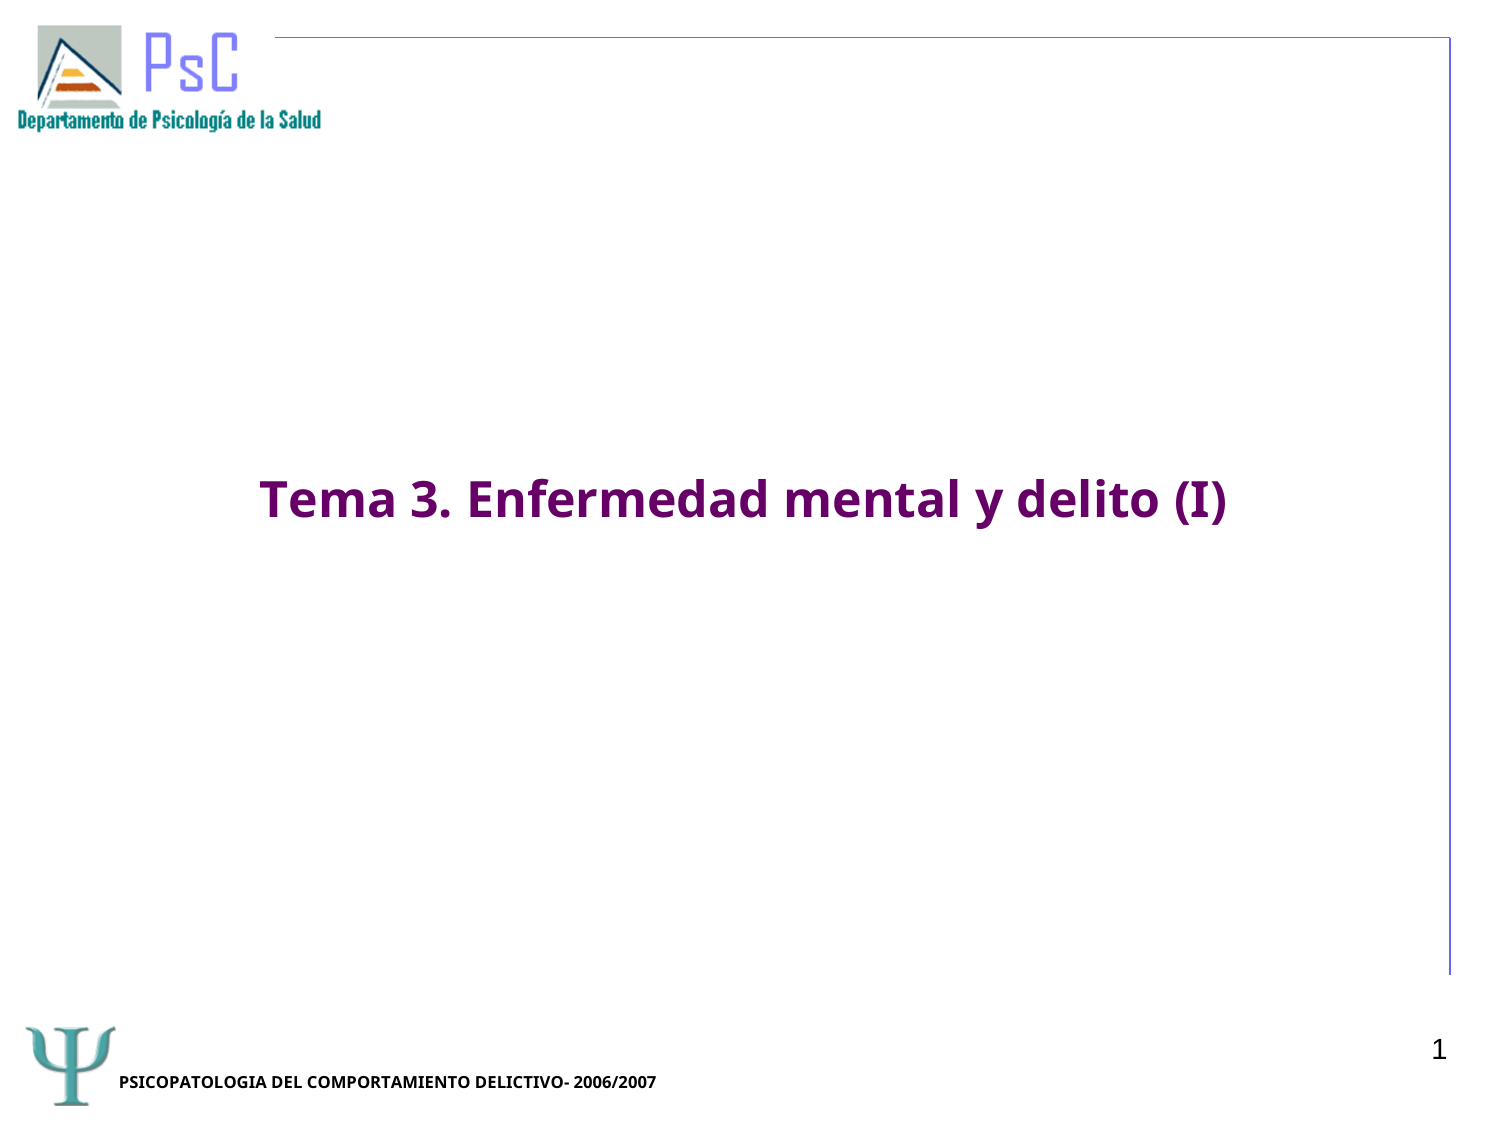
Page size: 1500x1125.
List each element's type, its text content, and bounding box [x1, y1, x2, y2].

title Tema 3. Enfermedad mental y delito (I) [87, 371, 1400, 626]
picture [24, 1024, 116, 1106]
picture [0, 0, 330, 138]
